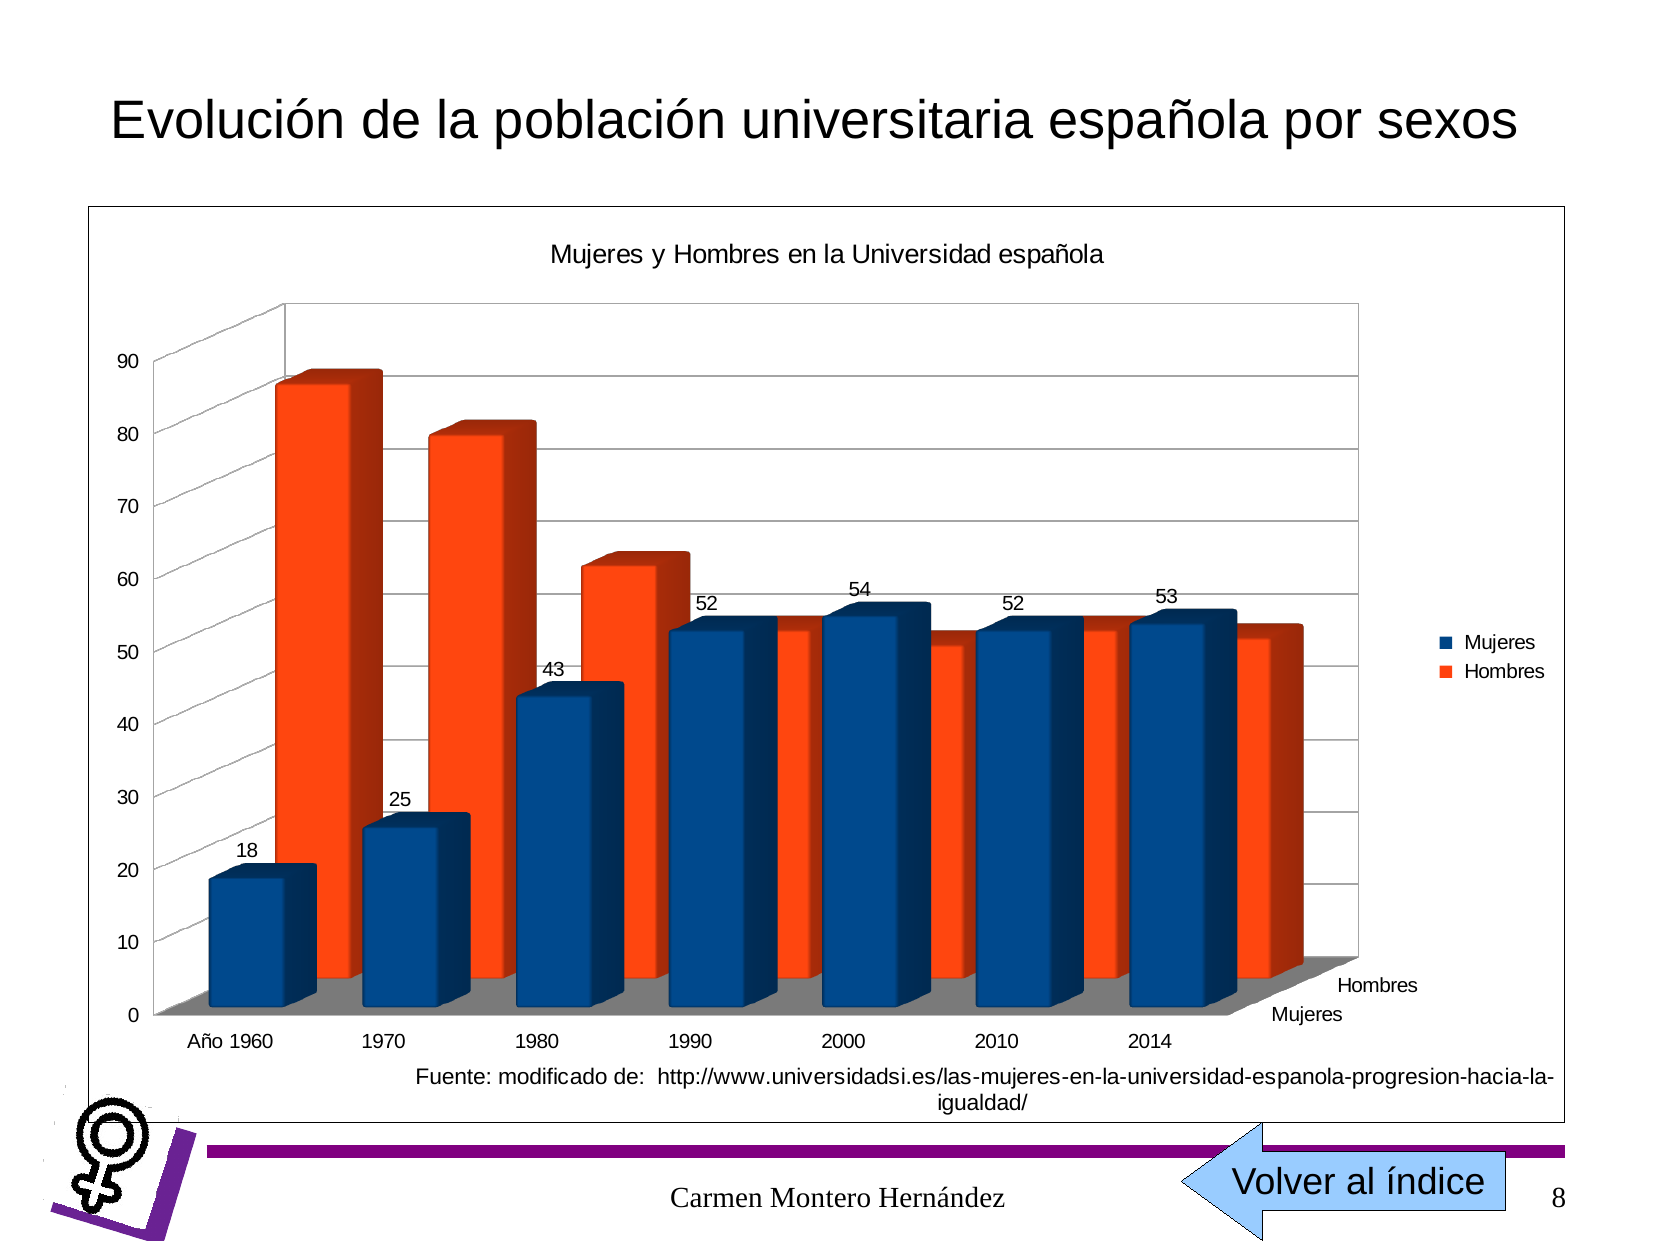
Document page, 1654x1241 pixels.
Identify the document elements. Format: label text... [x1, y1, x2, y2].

text_box Volver al índice [1181, 1122, 1506, 1241]
title Evolución de la población universitaria española por sexos [84, 28, 1573, 186]
chart [88, 206, 1565, 1123]
picture [32, 1081, 178, 1229]
